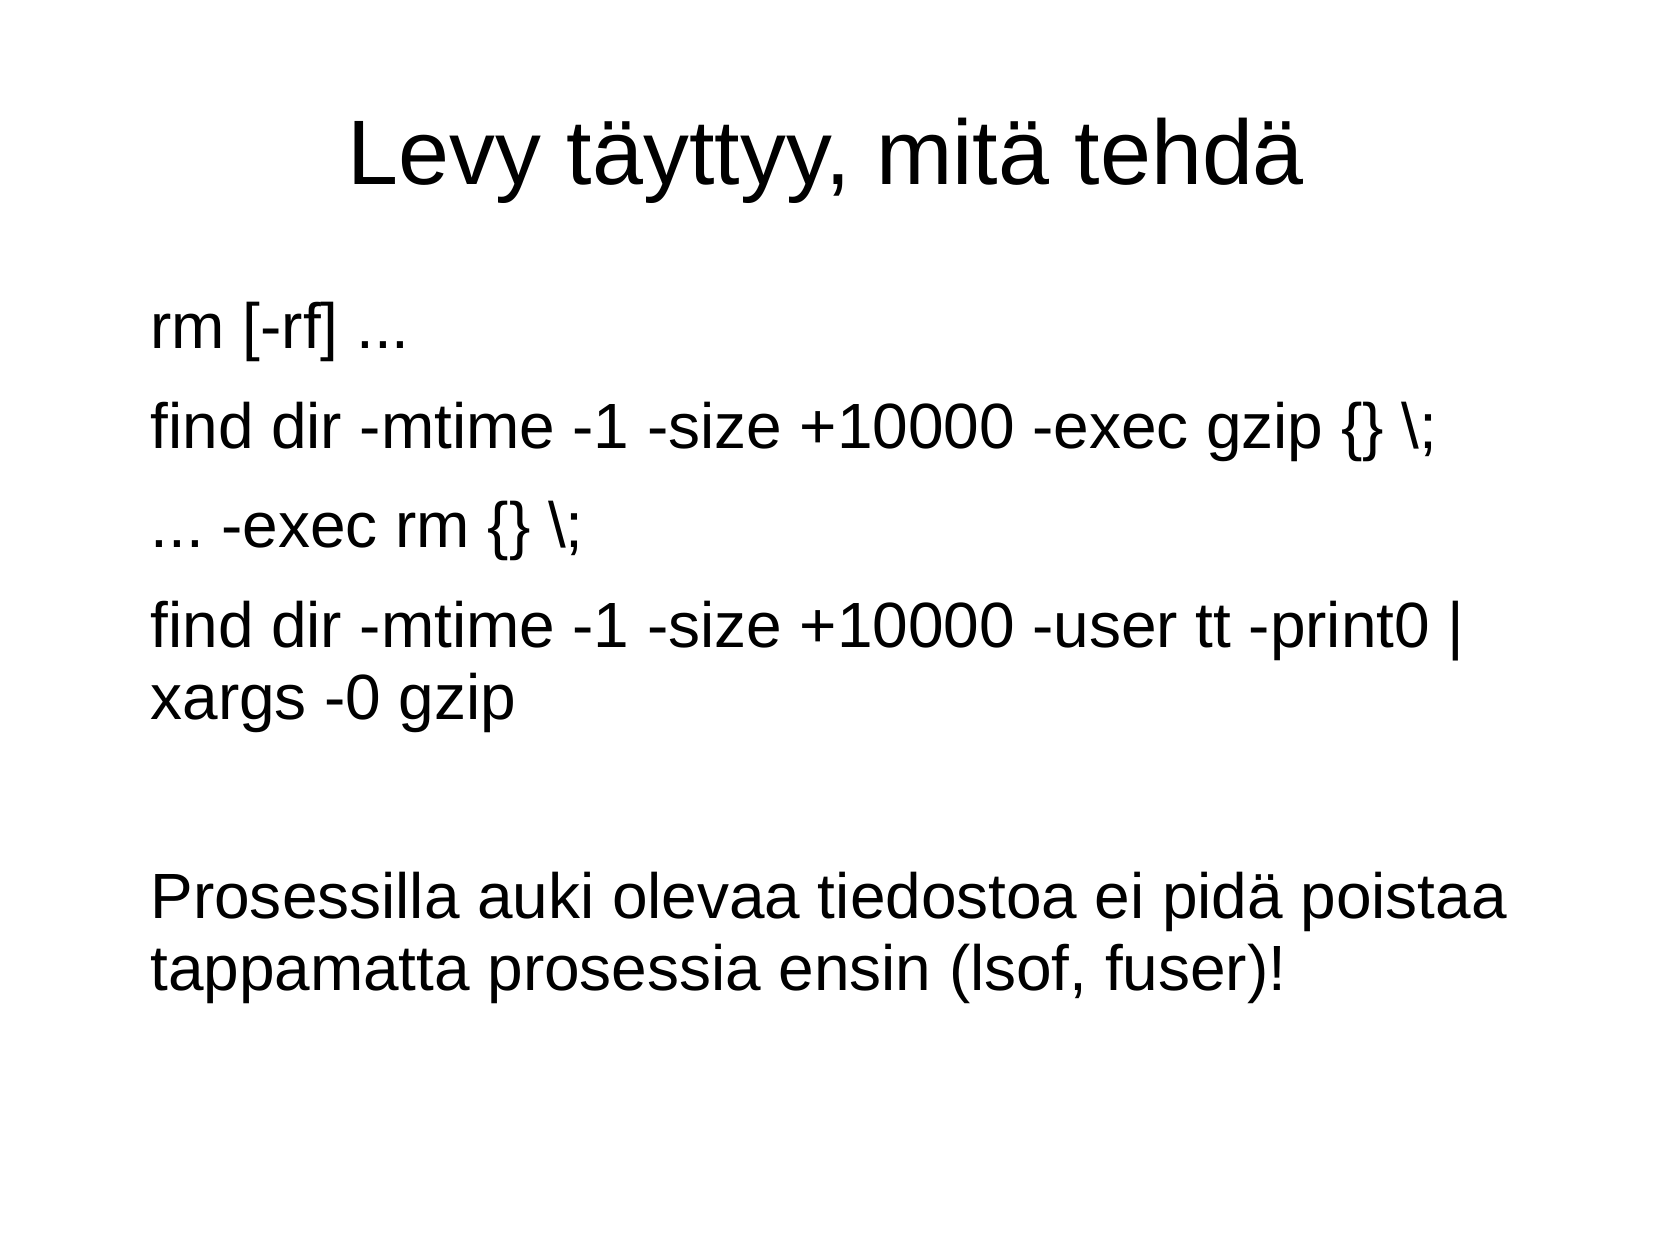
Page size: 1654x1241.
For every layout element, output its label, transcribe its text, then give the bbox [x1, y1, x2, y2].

list rm [-rf] ... find dir -mtime -1 -size +10000 -exec gzip {} \; ... -exec rm {} \; find dir -mtime -1 -size +10000 -user tt -print0 | xargs -0 gzip Prosessilla auki olevaa tiedostoa ei pidä poistaa tappamatta prosessia ensin (lsof, fuser)! [82, 290, 1571, 1010]
title Levy täyttyy, mitä tehdä [82, 49, 1571, 257]
